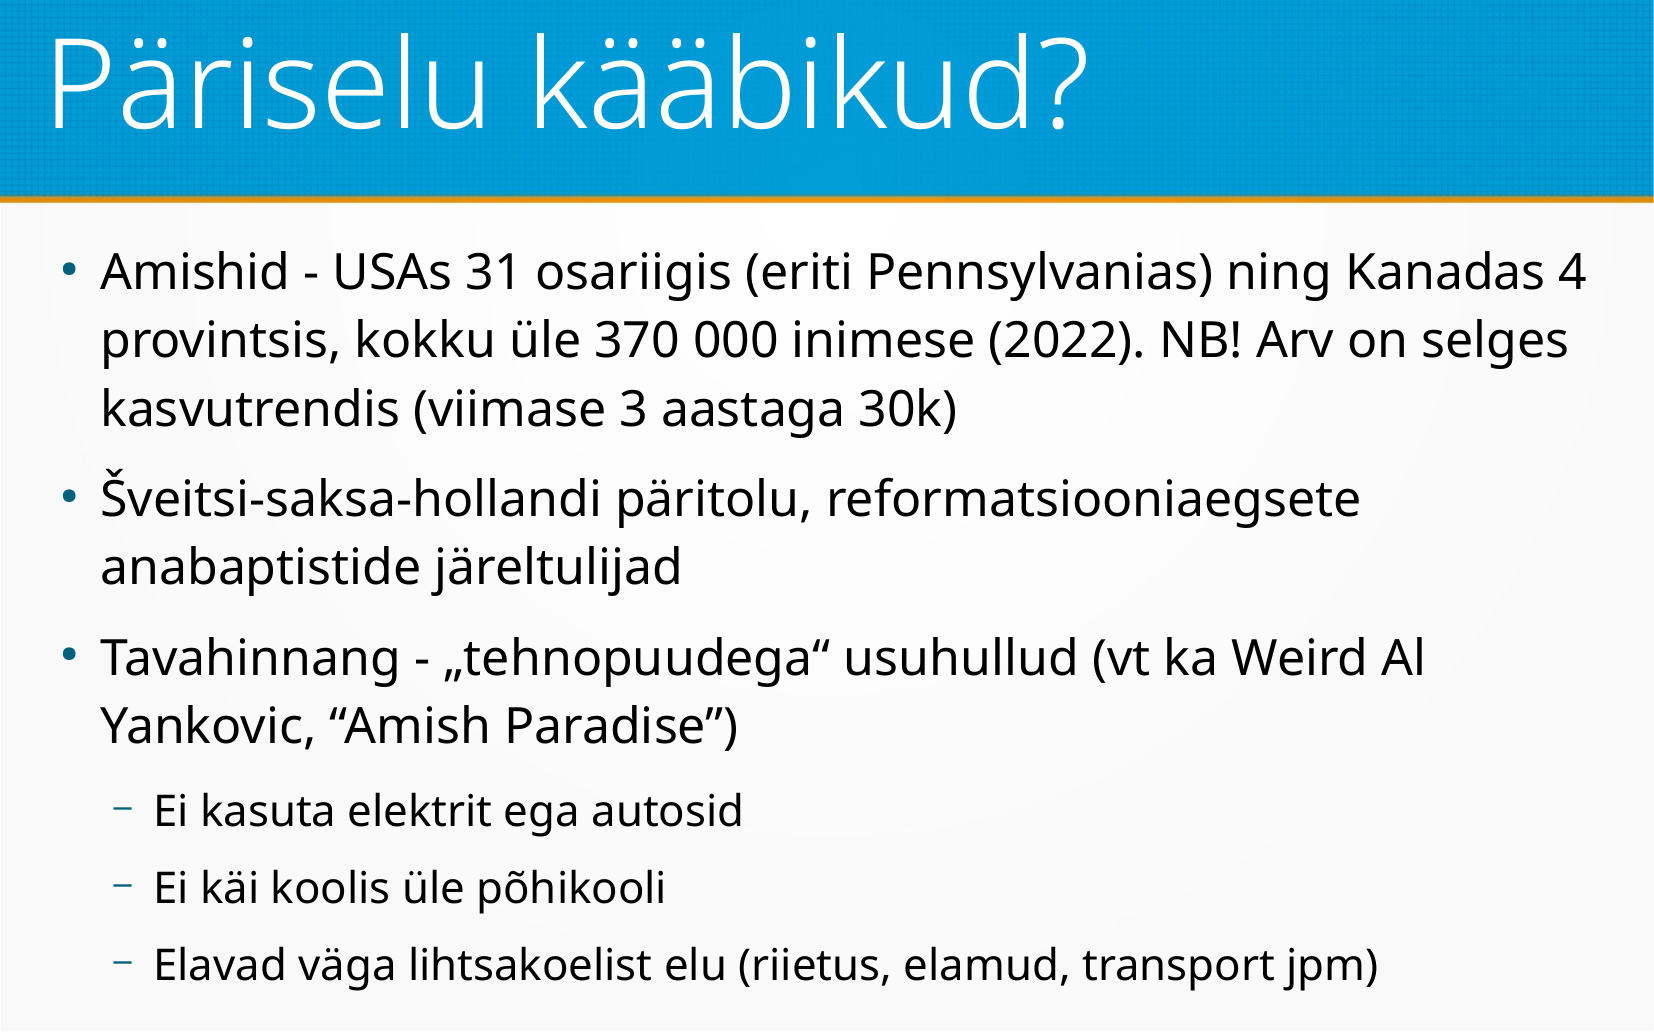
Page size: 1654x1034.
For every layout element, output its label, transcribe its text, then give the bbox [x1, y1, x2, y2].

list Amishid - USAs 31 osariigis (eriti Pennsylvanias) ning Kanadas 4 provintsis, kokku üle 370 000 inimese (2022). NB! Arv on selges kasvutrendis (viimase 3 aastaga 30k) Šveitsi-saksa-hollandi päritolu, reformatsiooniaegsete anabaptistide järeltulijad Tavahinnang - „tehnopuudega“ usuhullud (vt ka Weird Al Yankovic, “Amish Paradise”) Ei kasuta elektrit ega autosid Ei käi koolis üle põhikooli Elavad väga lihtsakoelist elu (riietus, elamud, transport jpm) [47, 236, 1607, 1002]
picture [0, 195, 1654, 1034]
title Päriselu kääbikud? [43, 0, 1619, 166]
